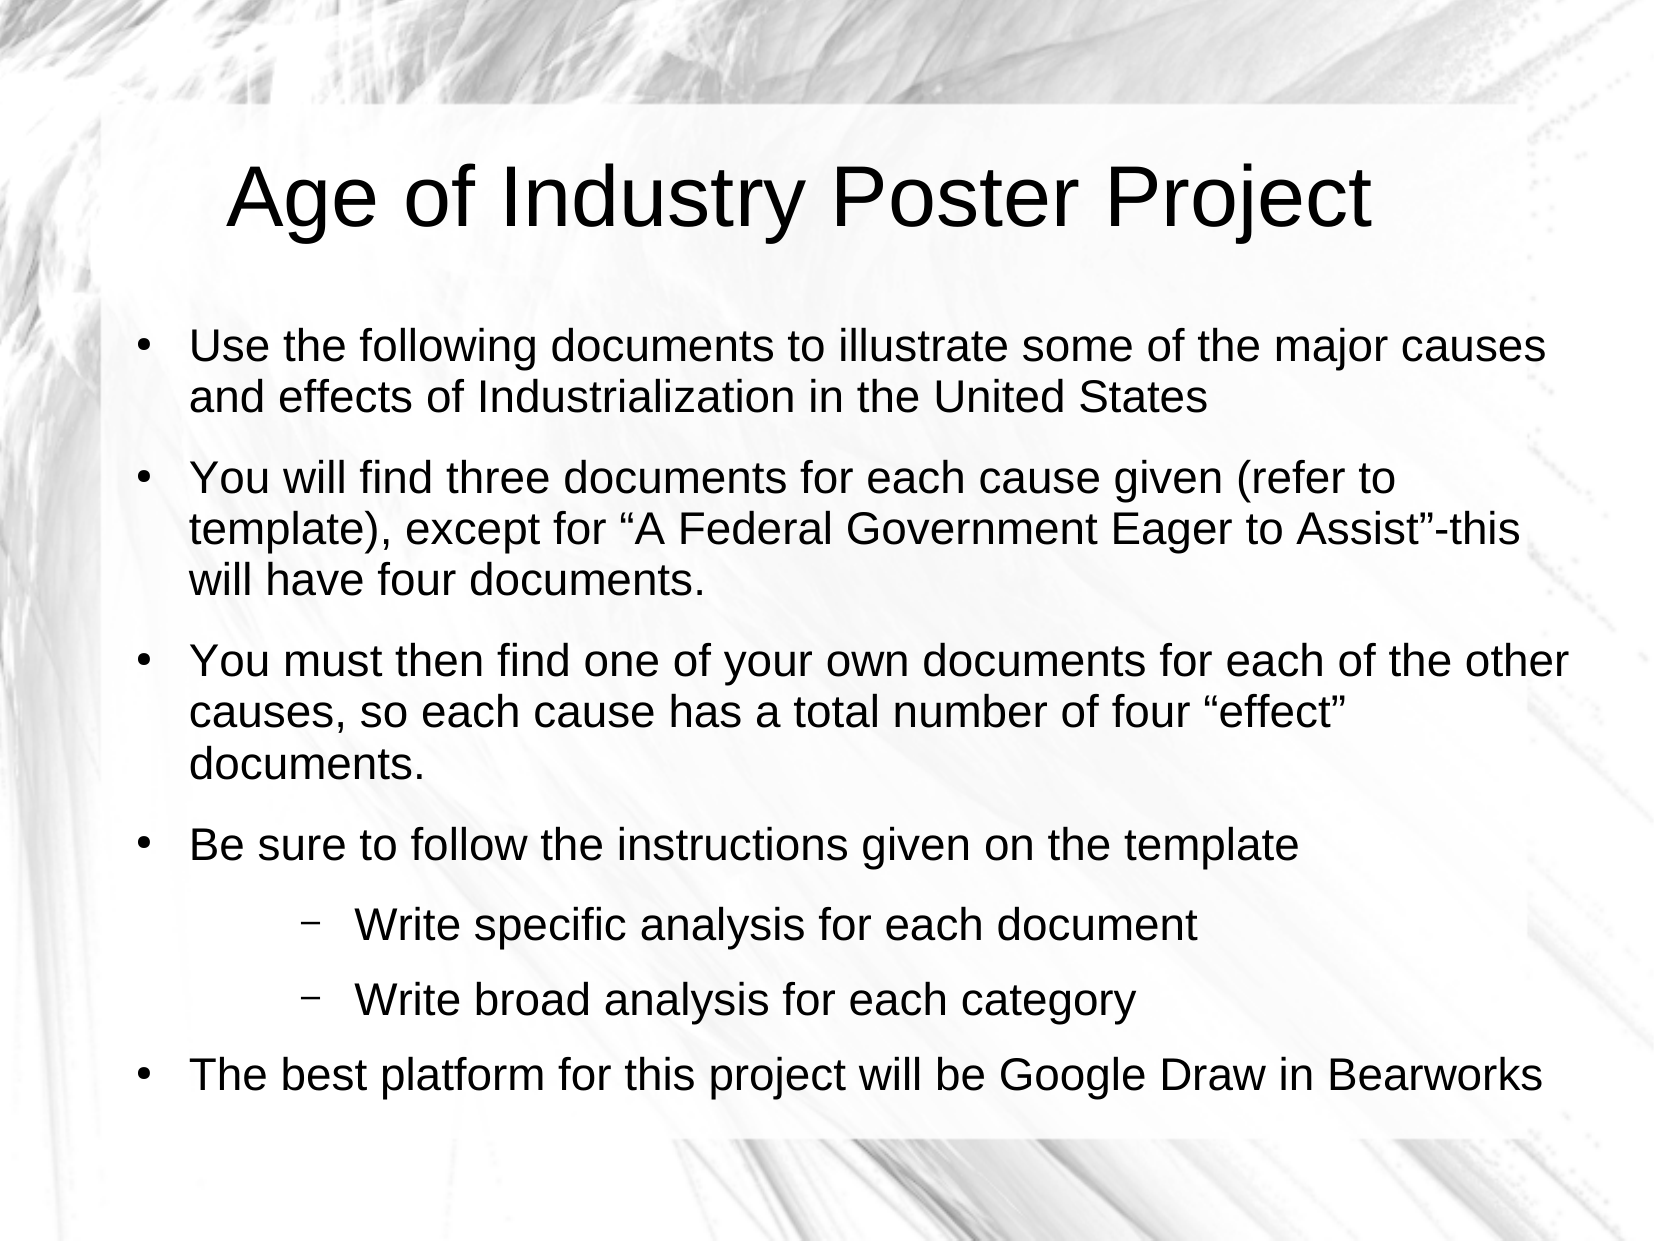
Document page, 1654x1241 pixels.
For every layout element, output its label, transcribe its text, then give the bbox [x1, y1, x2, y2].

title Age of Industry Poster Project [118, 112, 1506, 281]
picture [0, 0, 1654, 1241]
list Use the following documents to illustrate some of the major causes and effects of Industrialization in the United States You will find three documents for each cause given (refer to template), except for “A Federal Government Eager to Assist”-this will have four documents. You must then find one of your own documents for each of the other causes, so each cause has a total number of four “effect” documents. Be sure to follow the instructions given on the template Write specific analysis for each document Write broad analysis for each category The best platform for this project will be Google Draw in Bearworks [118, 319, 1571, 1098]
